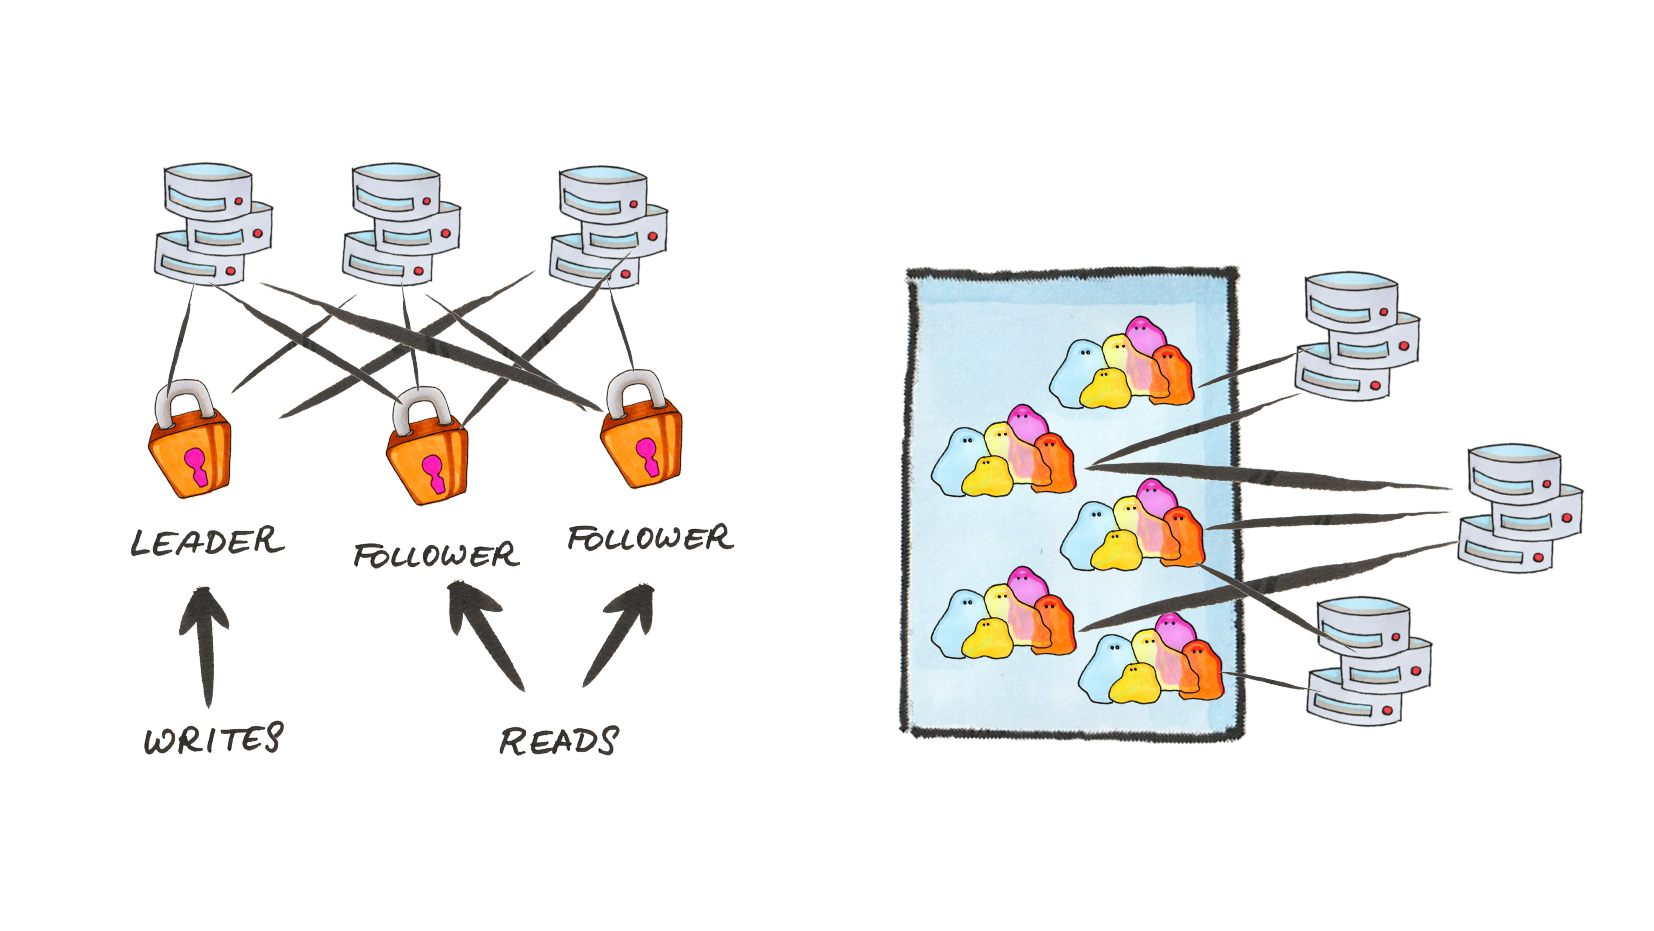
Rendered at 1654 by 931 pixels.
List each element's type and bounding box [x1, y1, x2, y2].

picture [874, 236, 1595, 768]
picture [108, 147, 746, 777]
